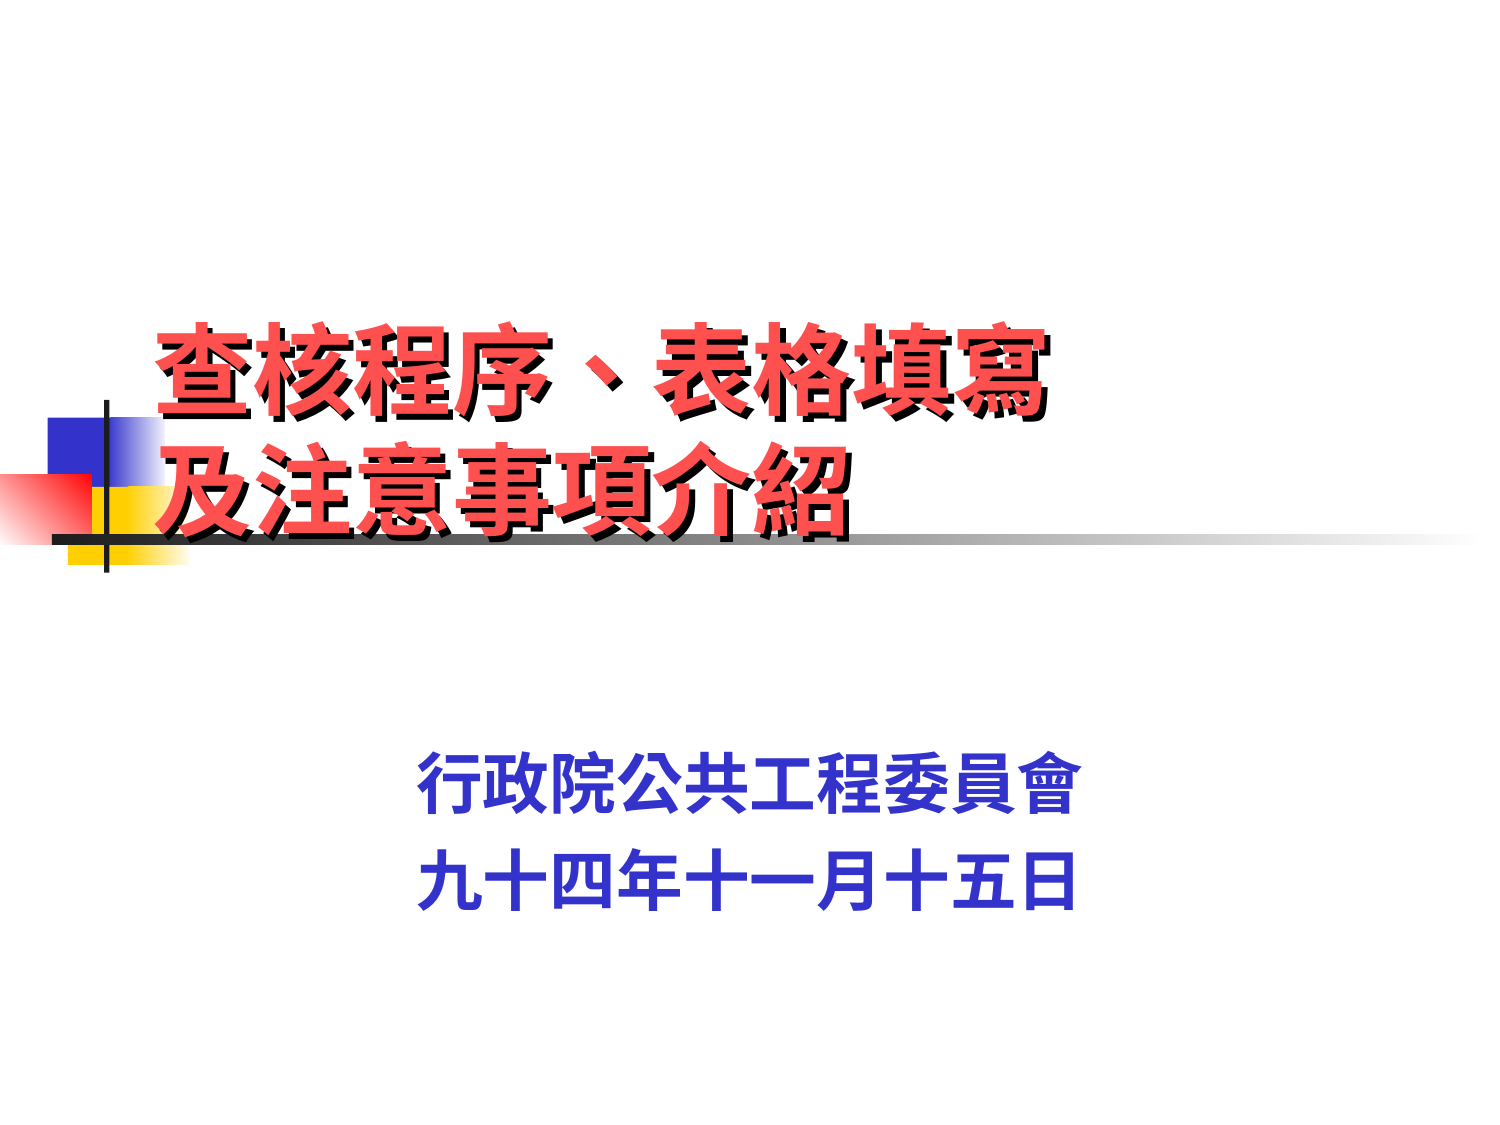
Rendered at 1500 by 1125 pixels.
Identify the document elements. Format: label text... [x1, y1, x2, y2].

title 查核程序、表格填寫 及注意事項介紹 [137, 299, 1463, 488]
subtitle 行政院公共工程委員會 九十四年十一月十五日 [225, 637, 1276, 925]
